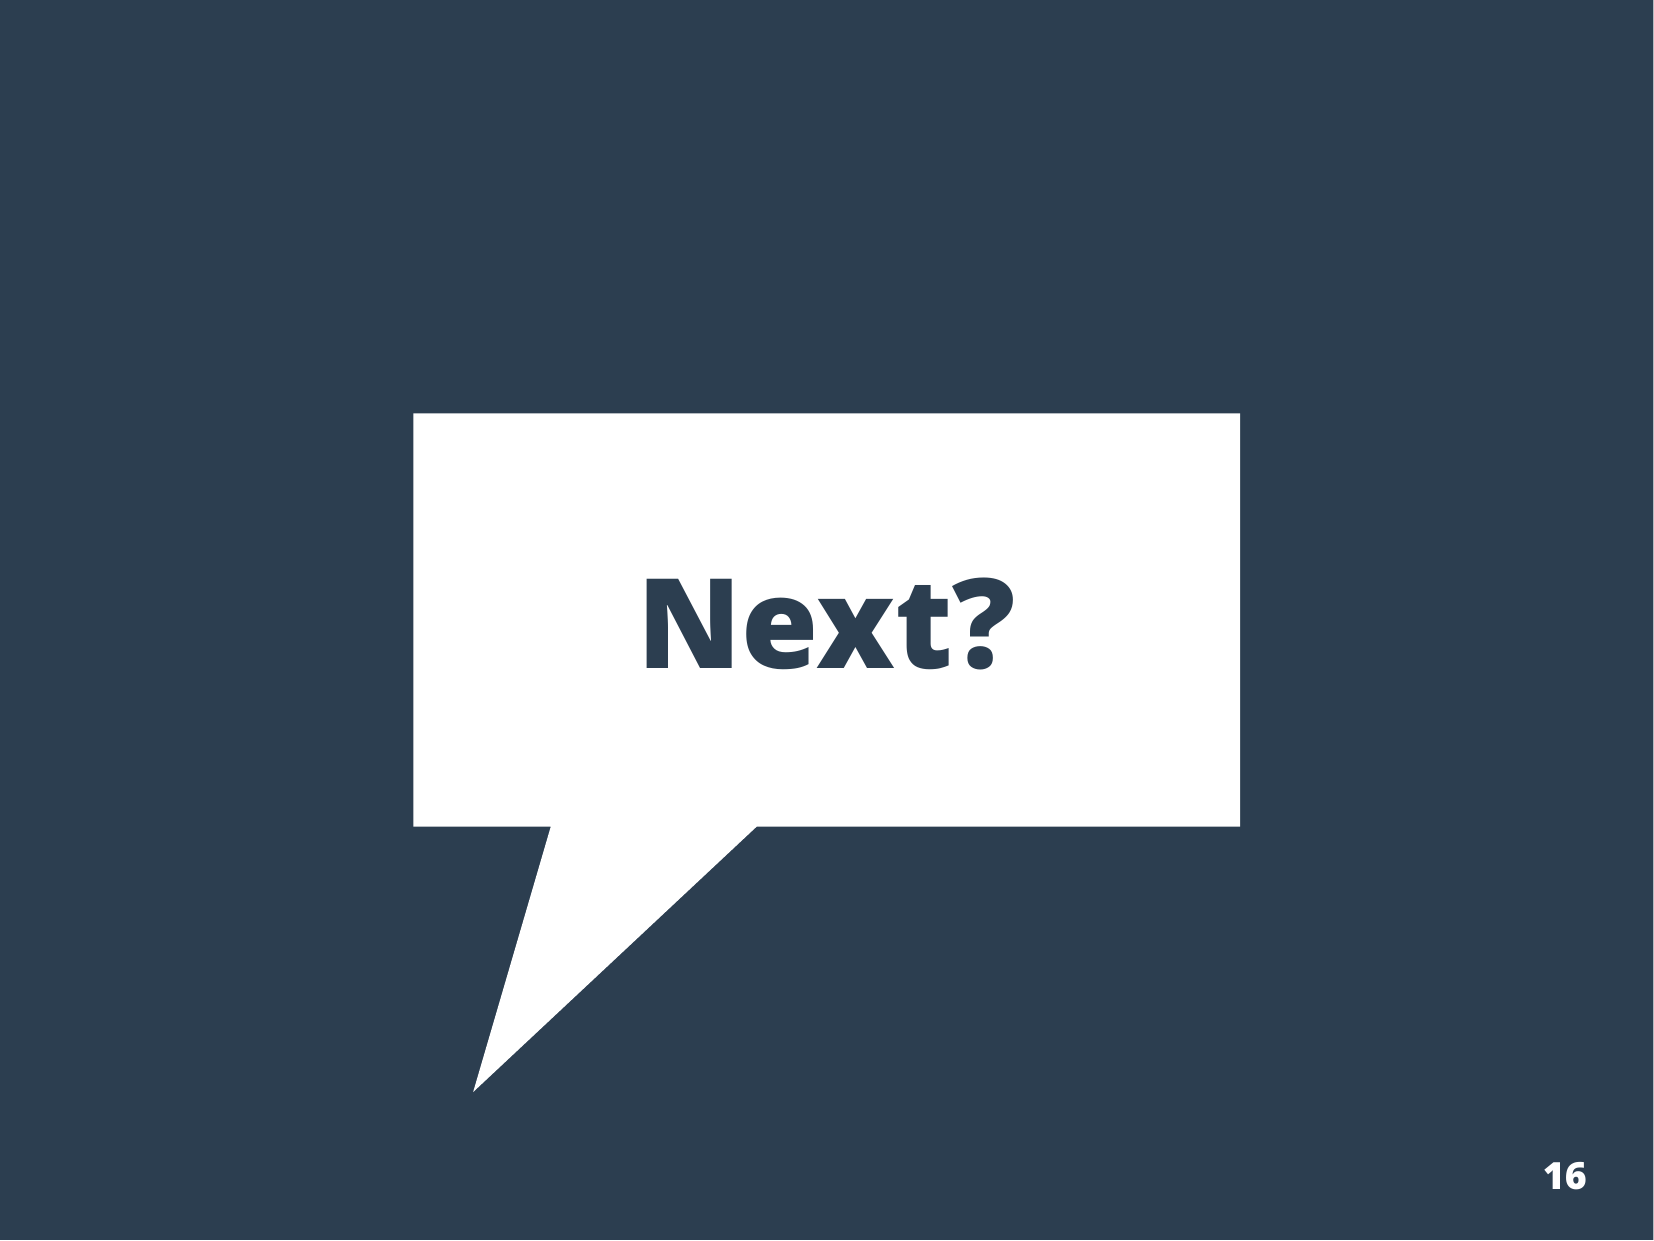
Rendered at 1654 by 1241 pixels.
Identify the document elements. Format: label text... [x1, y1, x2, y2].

title Next? [442, 442, 1211, 798]
